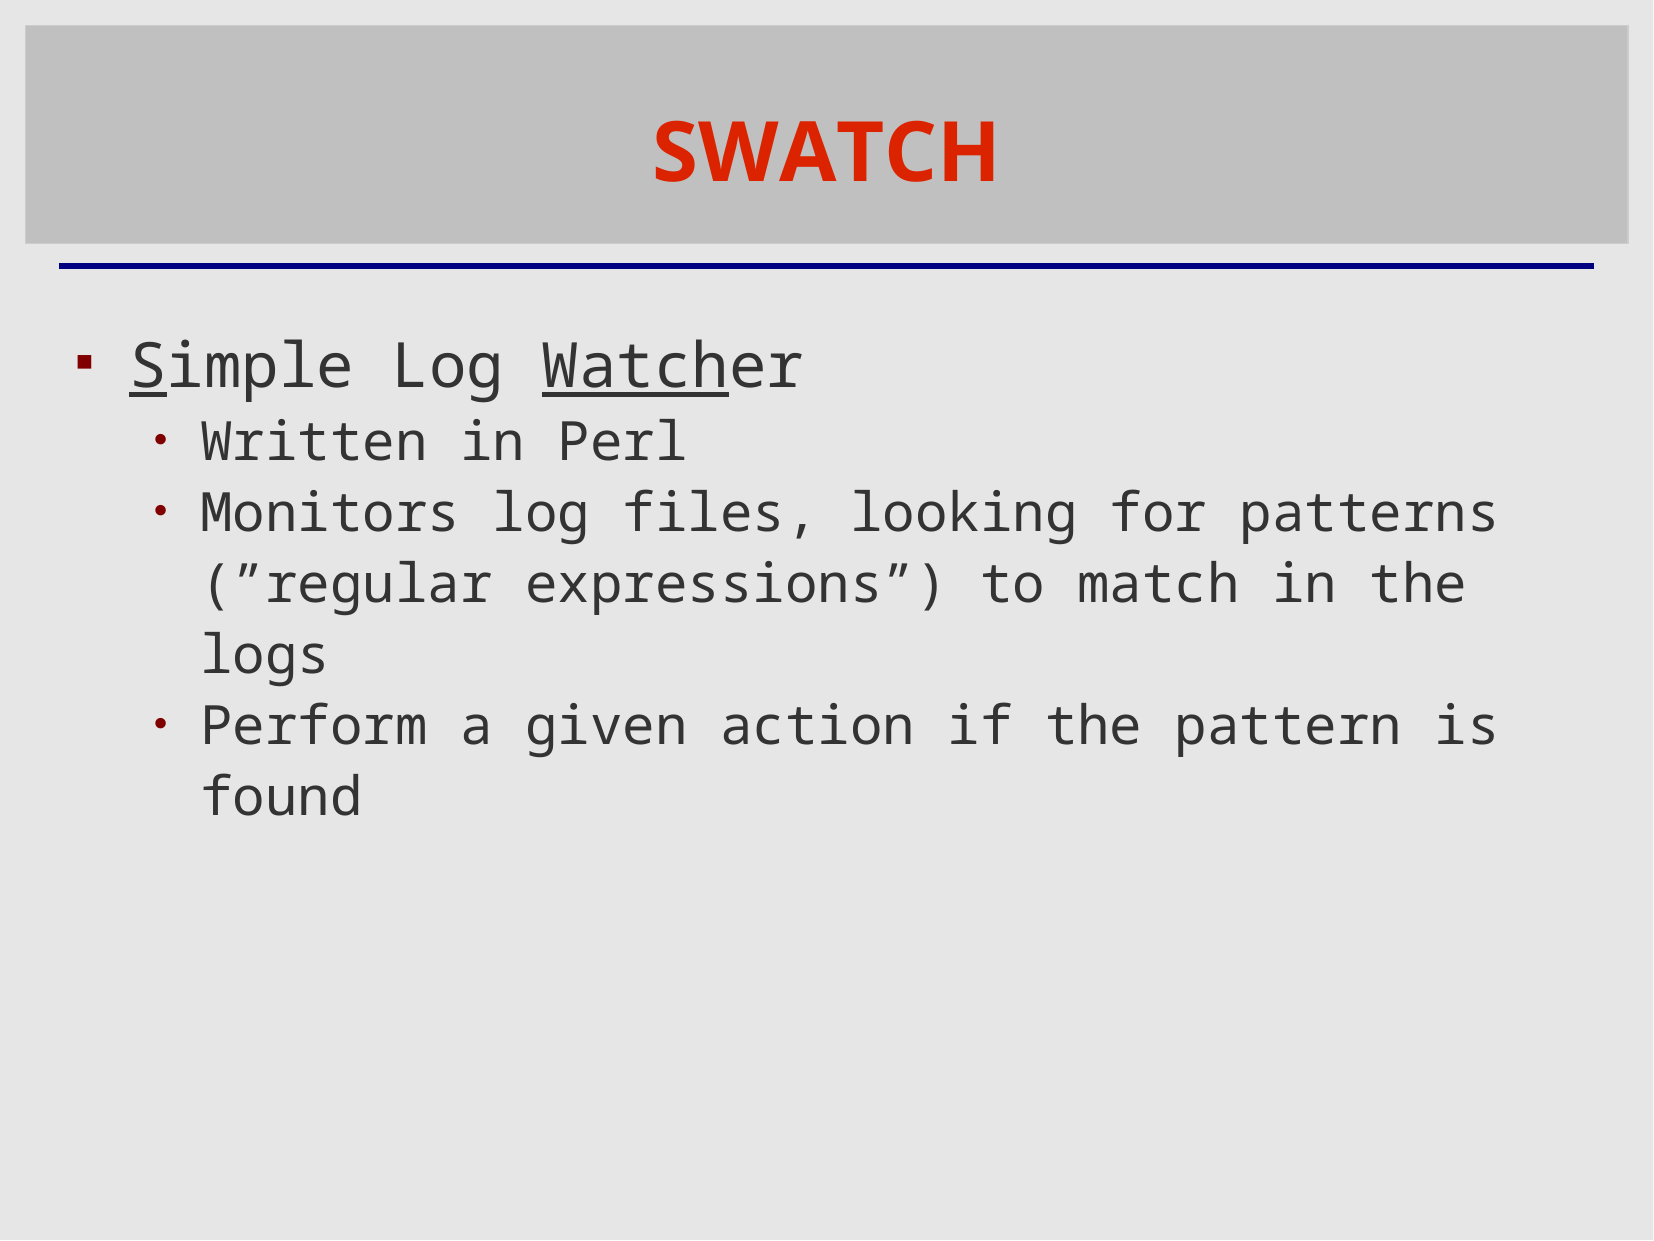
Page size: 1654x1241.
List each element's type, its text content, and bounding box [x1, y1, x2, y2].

list Simple Log Watcher Written in Perl Monitors log files, looking for patterns (”regular expressions”) to match in the logs Perform a given action if the pattern is found [59, 322, 1594, 1132]
title SWATCH [121, 46, 1534, 253]
